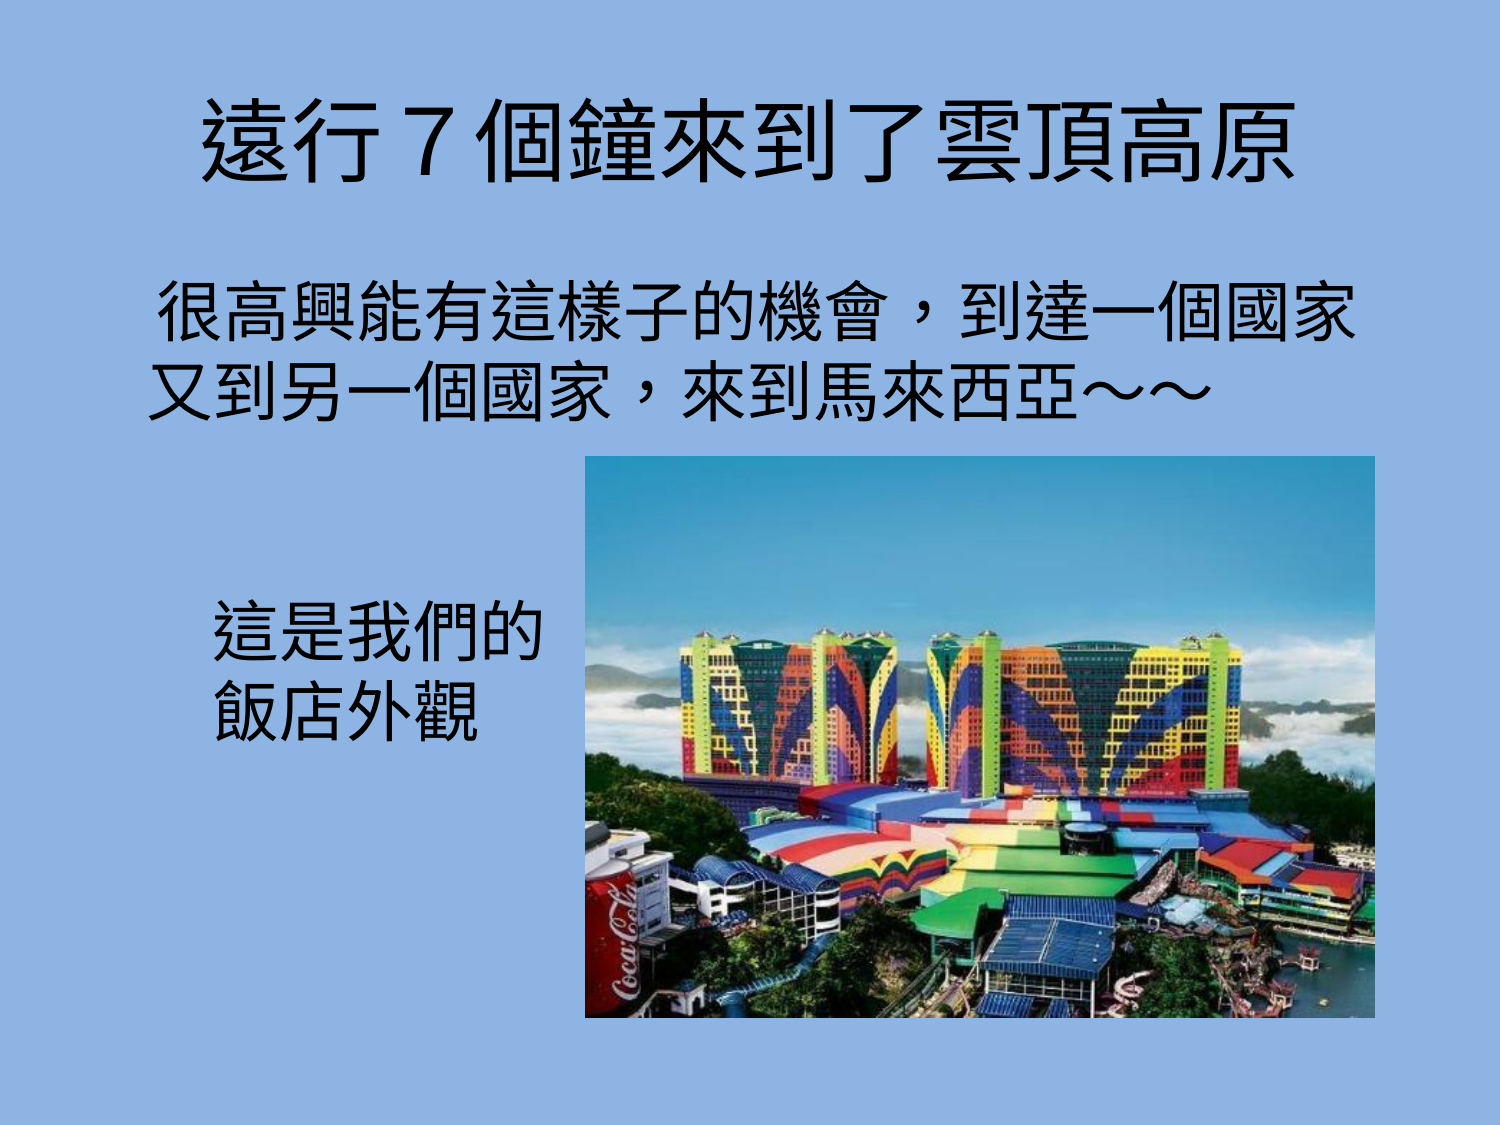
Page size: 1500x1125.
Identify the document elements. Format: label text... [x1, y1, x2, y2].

list 很高興能有這樣子的機會，到達一個國家又到另一個國家，來到馬來西亞～～ 這是我們的 飯店外觀 [75, 262, 1425, 1005]
title 遠行７個鐘來到了雲頂高原 [75, 45, 1425, 233]
picture [585, 456, 1375, 1018]
